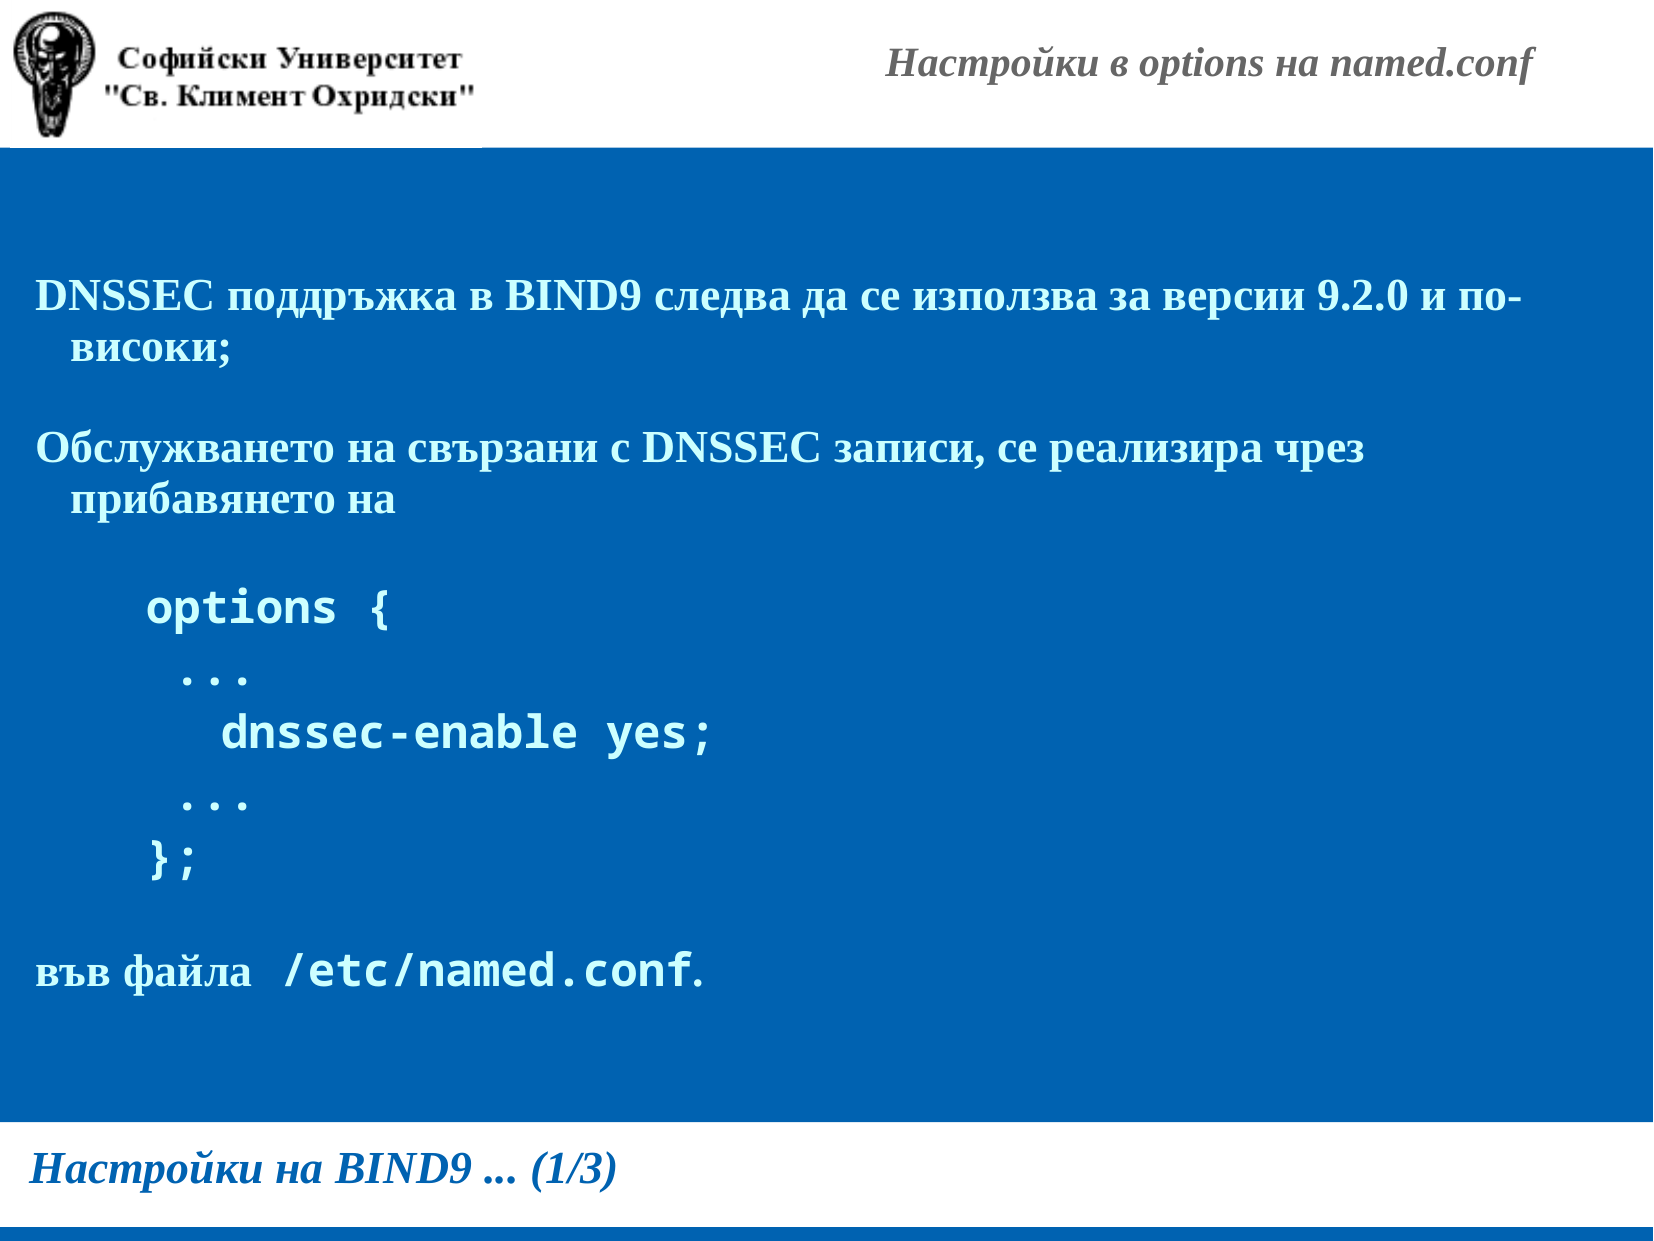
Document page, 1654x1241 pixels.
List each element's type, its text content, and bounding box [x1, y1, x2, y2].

picture [10, 0, 482, 148]
text_box DNSSEC поддръжка в BIND9 следва да се използва за версии 9.2.0 и по-високи; Обслужването на свързани с DNSSEC записи, се реализира чрез прибавянето на options { ... dnssec-enable yes; ... }; във файла /etc/named.conf. [0, 147, 1653, 1123]
text_box Настройки на BIND9 ... (1/3) [29, 1143, 623, 1211]
title Настройки в options на named.conf [767, 2, 1652, 121]
